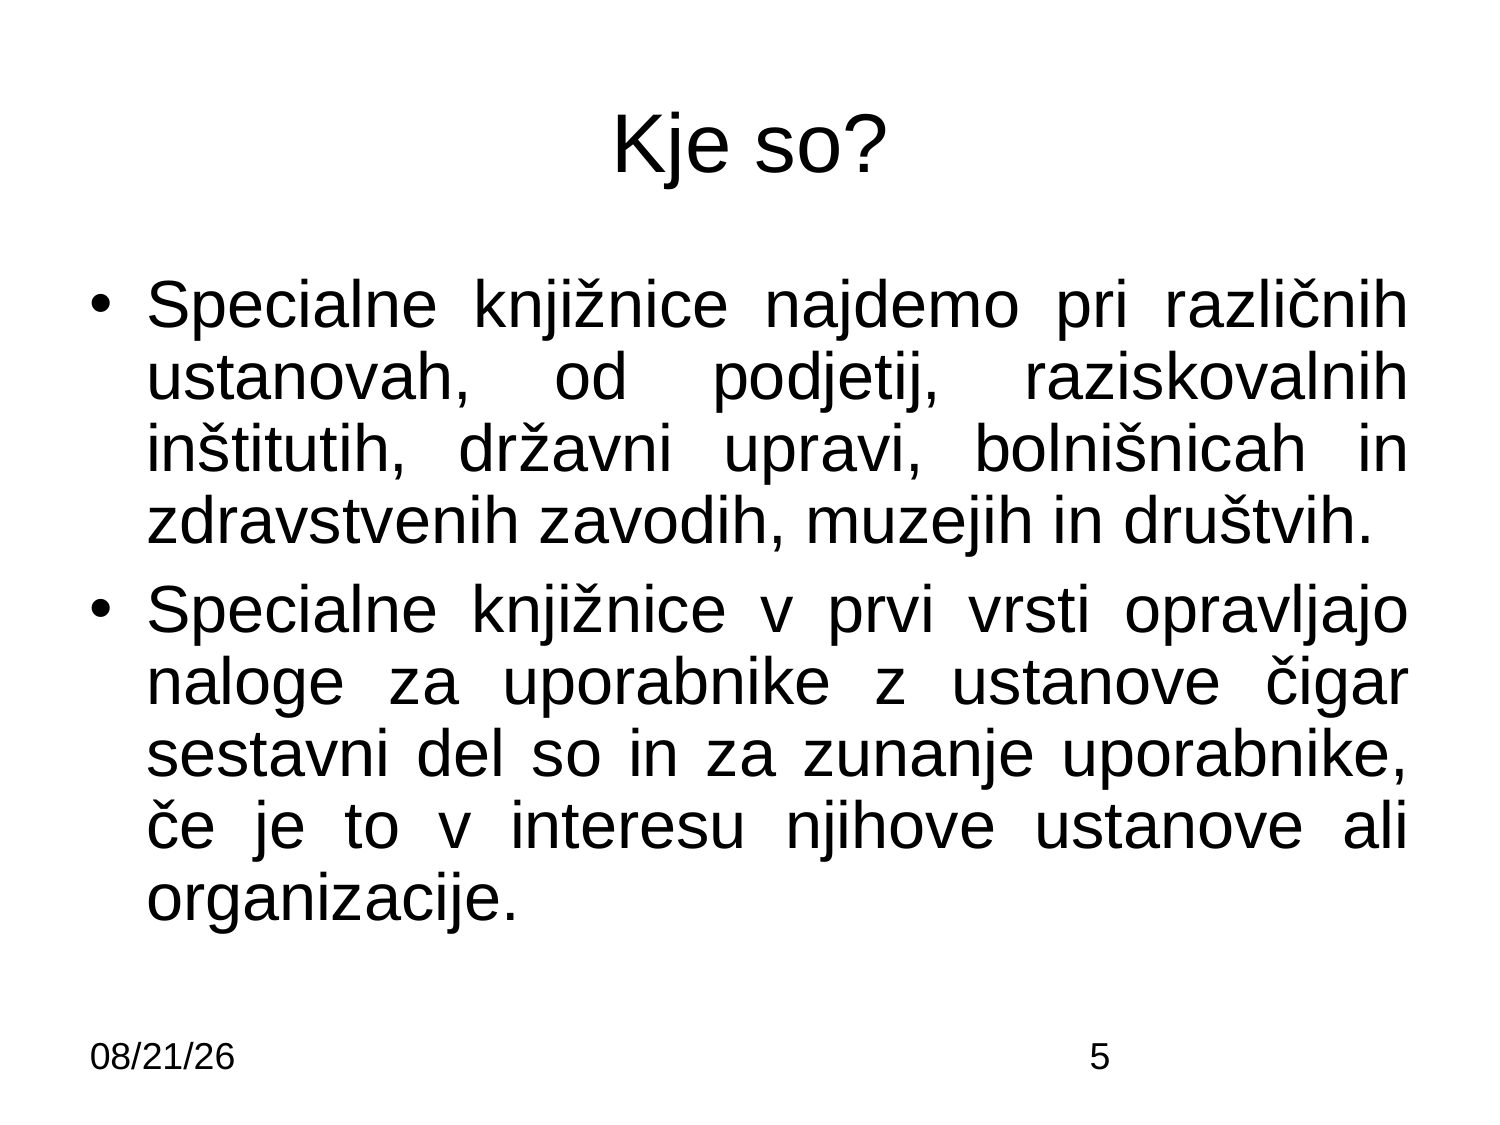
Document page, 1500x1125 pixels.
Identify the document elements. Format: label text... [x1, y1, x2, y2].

list Specialne knjižnice najdemo pri različnih ustanovah, od podjetij, raziskovalnih inštitutih, državni upravi, bolnišnicah in zdravstvenih zavodih, muzejih in društvih. Specialne knjižnice v prvi vrsti opravljajo naloge za uporabnike z ustanove čigar sestavni del so in za zunanje uporabnike, če je to v interesu njihove ustanove ali organizacije. [75, 262, 1426, 1006]
title Kje so? [75, 45, 1426, 233]
